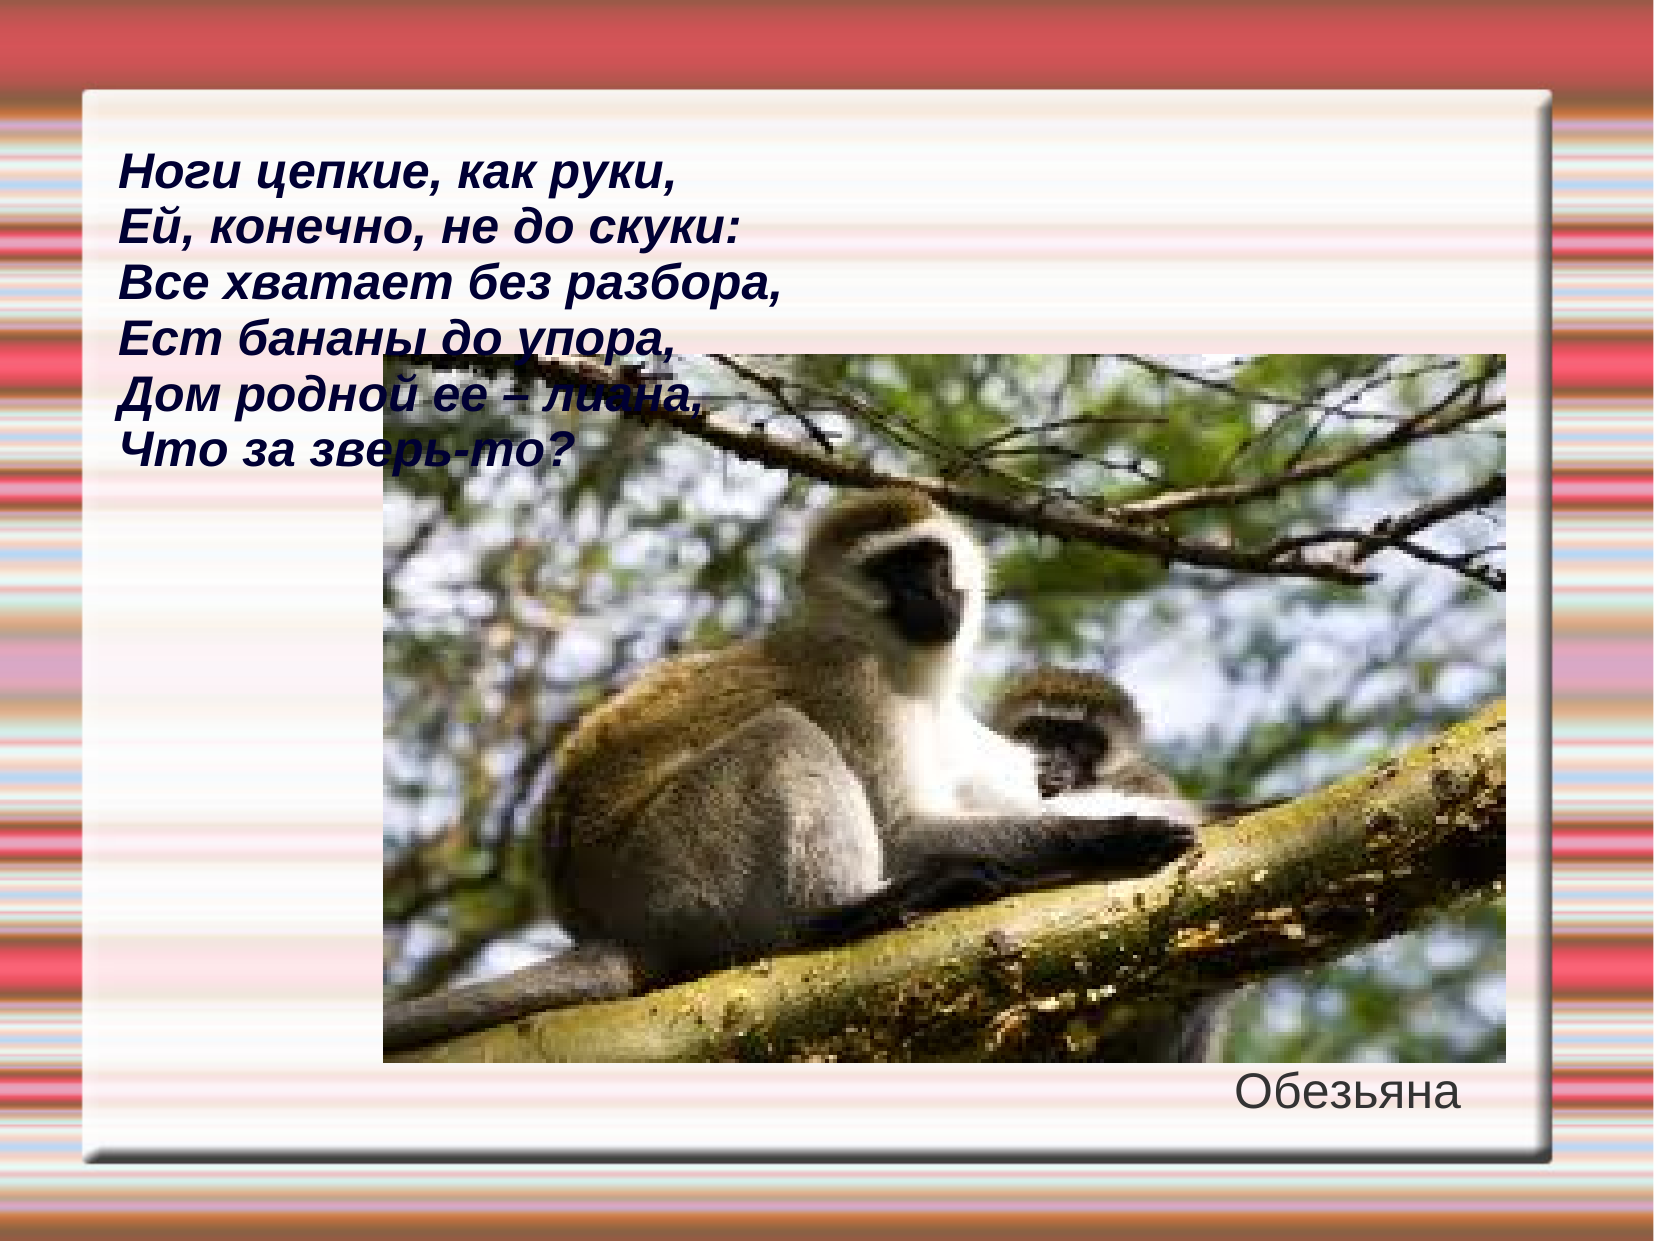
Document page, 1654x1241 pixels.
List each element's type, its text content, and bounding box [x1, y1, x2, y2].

list Обезьяна [1151, 1062, 1536, 1152]
title Ноги цепкие, как руки, Ей, конечно, не до скуки: Все хватает без разбора, Ест бананы до упора, Дом родной ее – лиана, Что за зверь-то? [118, 88, 886, 532]
picture [0, 0, 1654, 1241]
